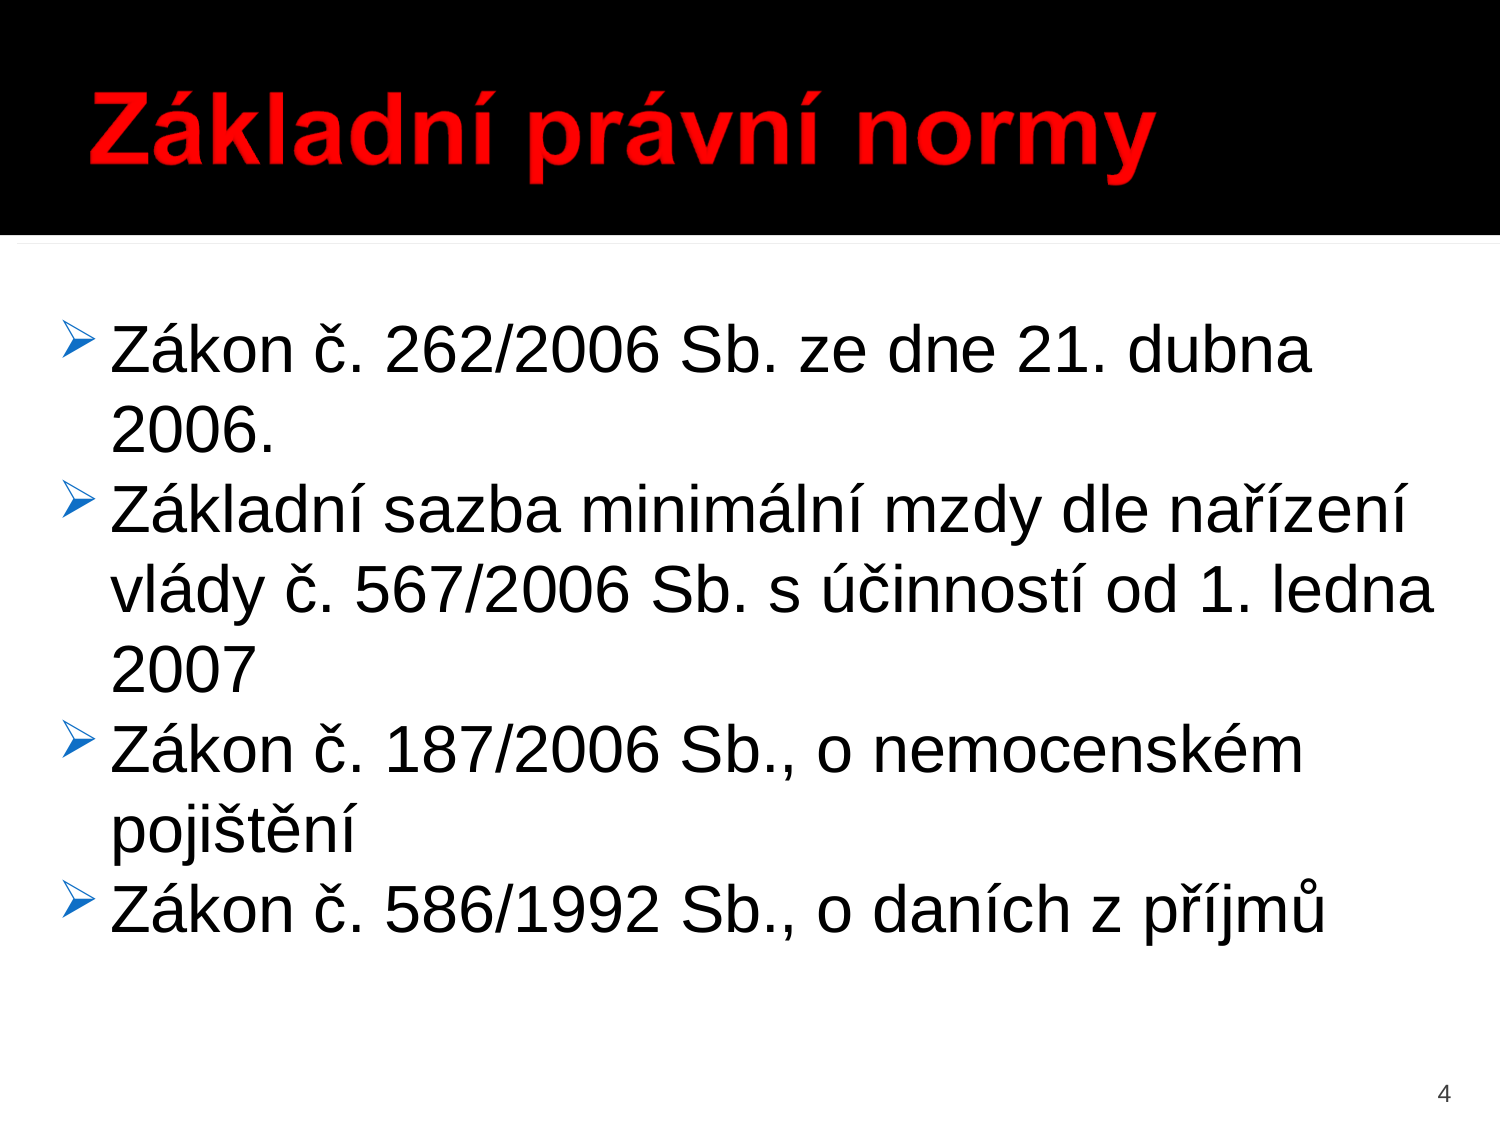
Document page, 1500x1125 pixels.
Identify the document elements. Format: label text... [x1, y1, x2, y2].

list Zákon č. 262/2006 Sb. ze dne 21. dubna 2006. Základní sazba minimální mzdy dle nařízení vlády č. 567/2006 Sb. s účinností od 1. ledna 2007 Zákon č. 187/2006 Sb., o nemocenském pojištění Zákon č. 586/1992 Sb., o daních z příjmů [29, 291, 1471, 1125]
text_box [27, 24, 1427, 233]
text_box <číslo> [1345, 1062, 1467, 1108]
